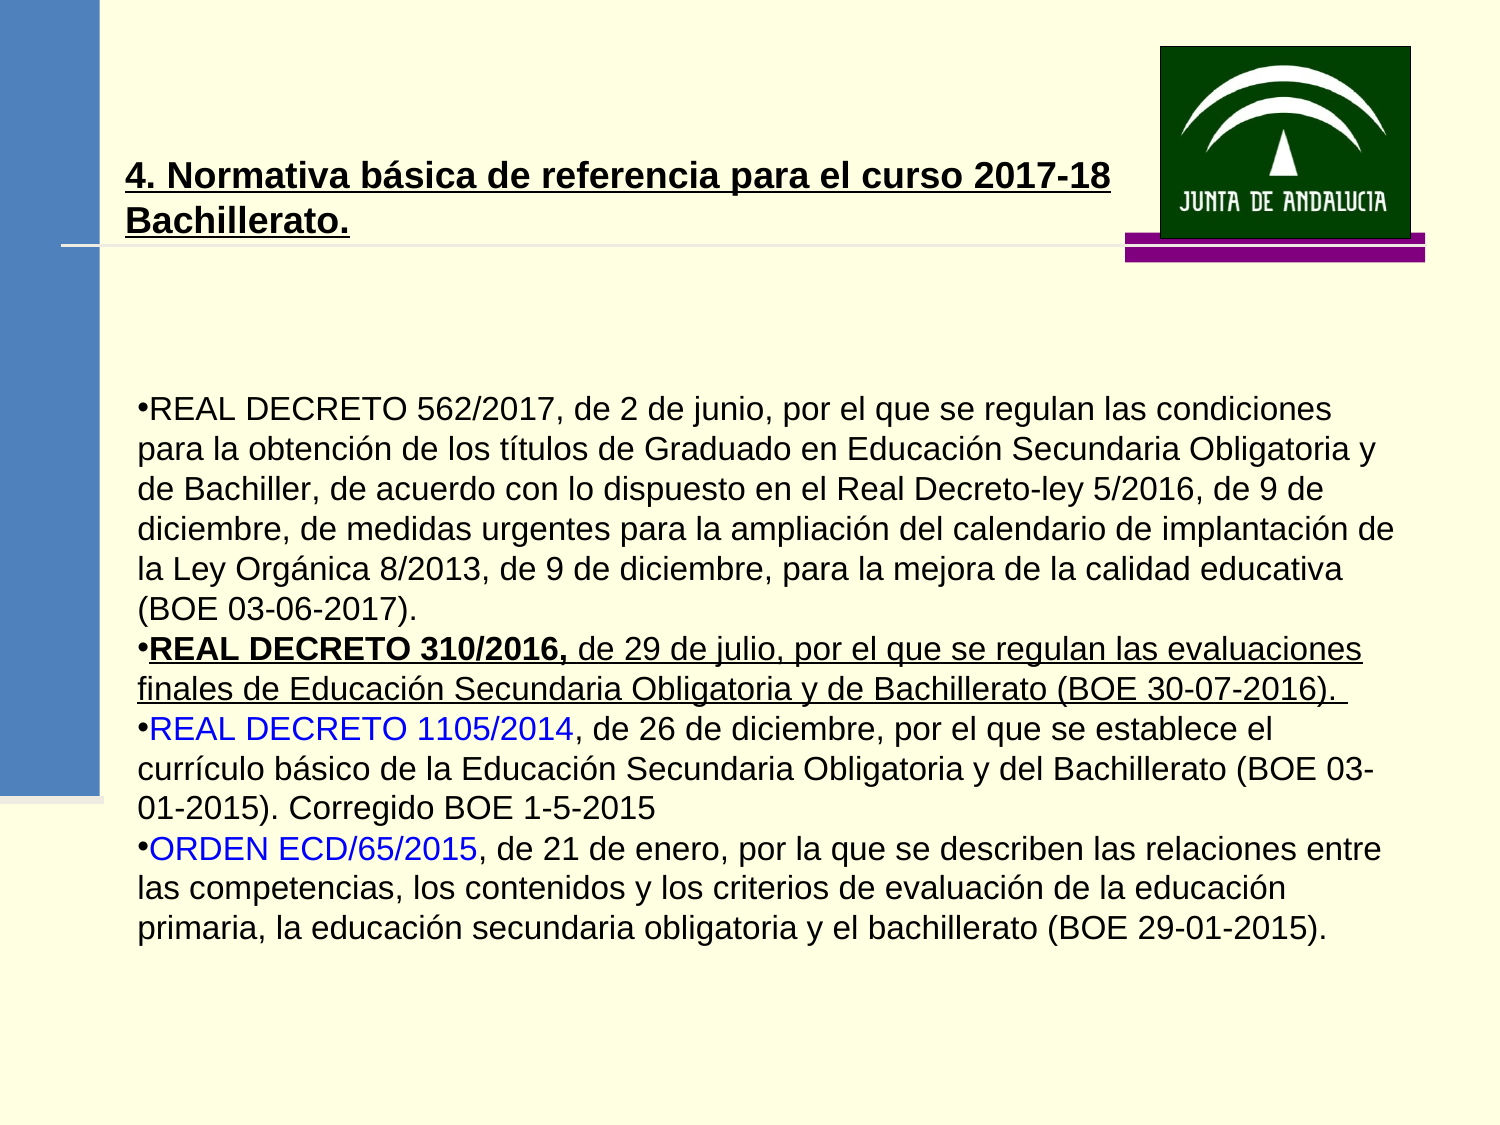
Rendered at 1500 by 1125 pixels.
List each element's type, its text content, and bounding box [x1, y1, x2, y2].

text_box 4. Normativa básica de referencia para el curso 2017-18 Bachillerato. [124, 124, 1426, 313]
text_box REAL DECRETO 562/2017, de 2 de junio, por el que se regulan las condiciones para la obtención de los títulos de Graduado en Educación Secundaria Obligatoria y de Bachiller, de acuerdo con lo dispuesto en el Real Decreto-ley 5/2016, de 9 de diciembre, de medidas urgentes para la ampliación del calendario de implantación de la Ley Orgánica 8/2013, de 9 de diciembre, para la mejora de la calidad educativa (BOE 03-06-2017). REAL DECRETO 310/2016, de 29 de julio, por el que se regulan las evaluaciones finales de Educación Secundaria Obligatoria y de Bachillerato (BOE 30-07-2016). REAL DECRETO 1105/2014, de 26 de diciembre, por el que se establece el currículo básico de la Educación Secundaria Obligatoria y del Bachillerato (BOE 03-01-2015). Corregido BOE 1-5-2015 ORDEN ECD/65/2015, de 21 de enero, por la que se describen las relaciones entre las competencias, los contenidos y los criterios de evaluación de la educación primaria, la educación secundaria obligatoria y el bachillerato (BOE 29-01-2015). [137, 387, 1400, 999]
picture [1160, 46, 1410, 239]
